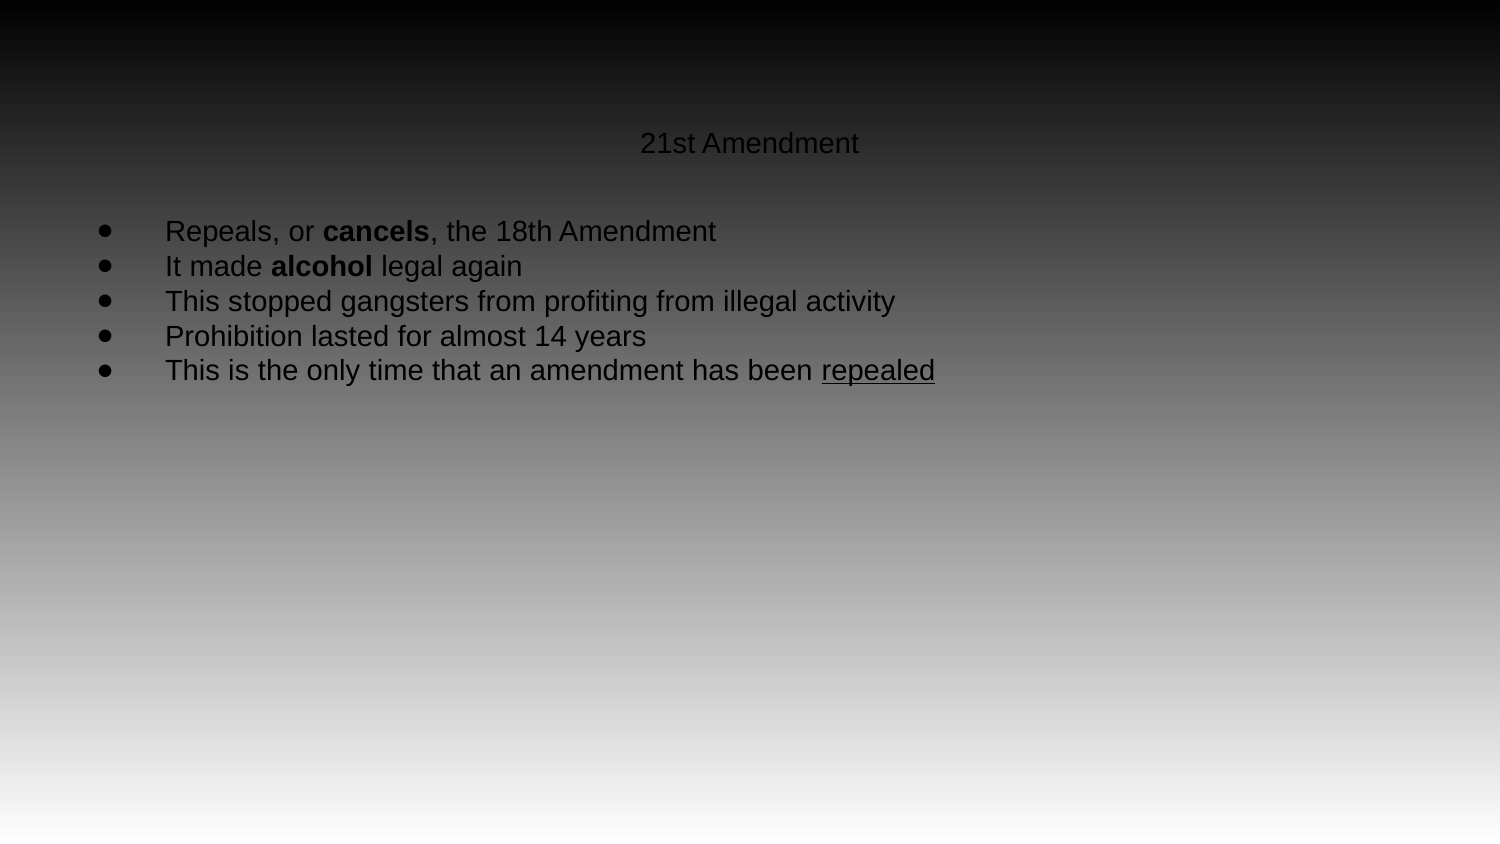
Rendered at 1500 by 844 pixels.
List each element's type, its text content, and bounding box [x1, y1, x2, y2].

title 21st Amendment [75, 33, 1425, 175]
list Repeals, or cancels, the 18th Amendment It made alcohol legal again This stopped gangsters from profiting from illegal activity Prohibition lasted for almost 14 years This is the only time that an amendment has been repealed [75, 196, 1425, 808]
